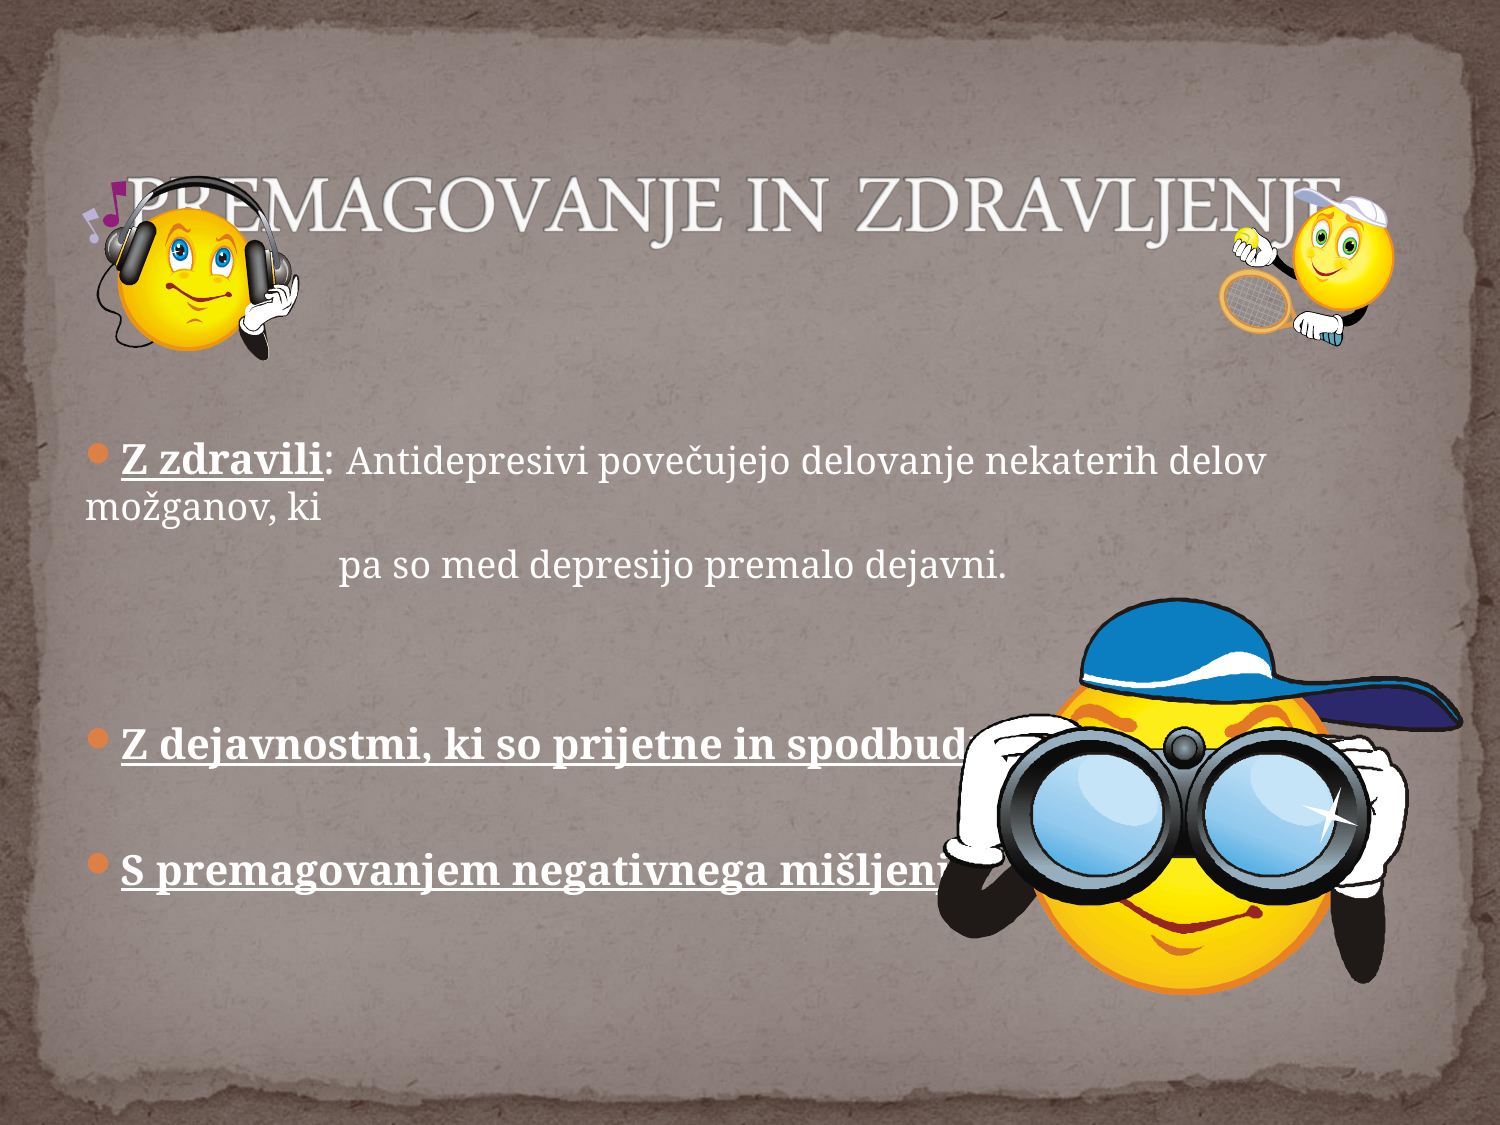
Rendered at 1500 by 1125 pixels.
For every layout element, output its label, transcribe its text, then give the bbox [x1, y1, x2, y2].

picture [0, 0, 1500, 1125]
list Z zdravili: Antidepresivi povečujejo delovanje nekaterih delov možganov, ki pa so med depresijo premalo dejavni. Z dejavnostmi, ki so prijetne in spodbudne S premagovanjem negativnega mišljenja [70, 363, 1421, 1017]
